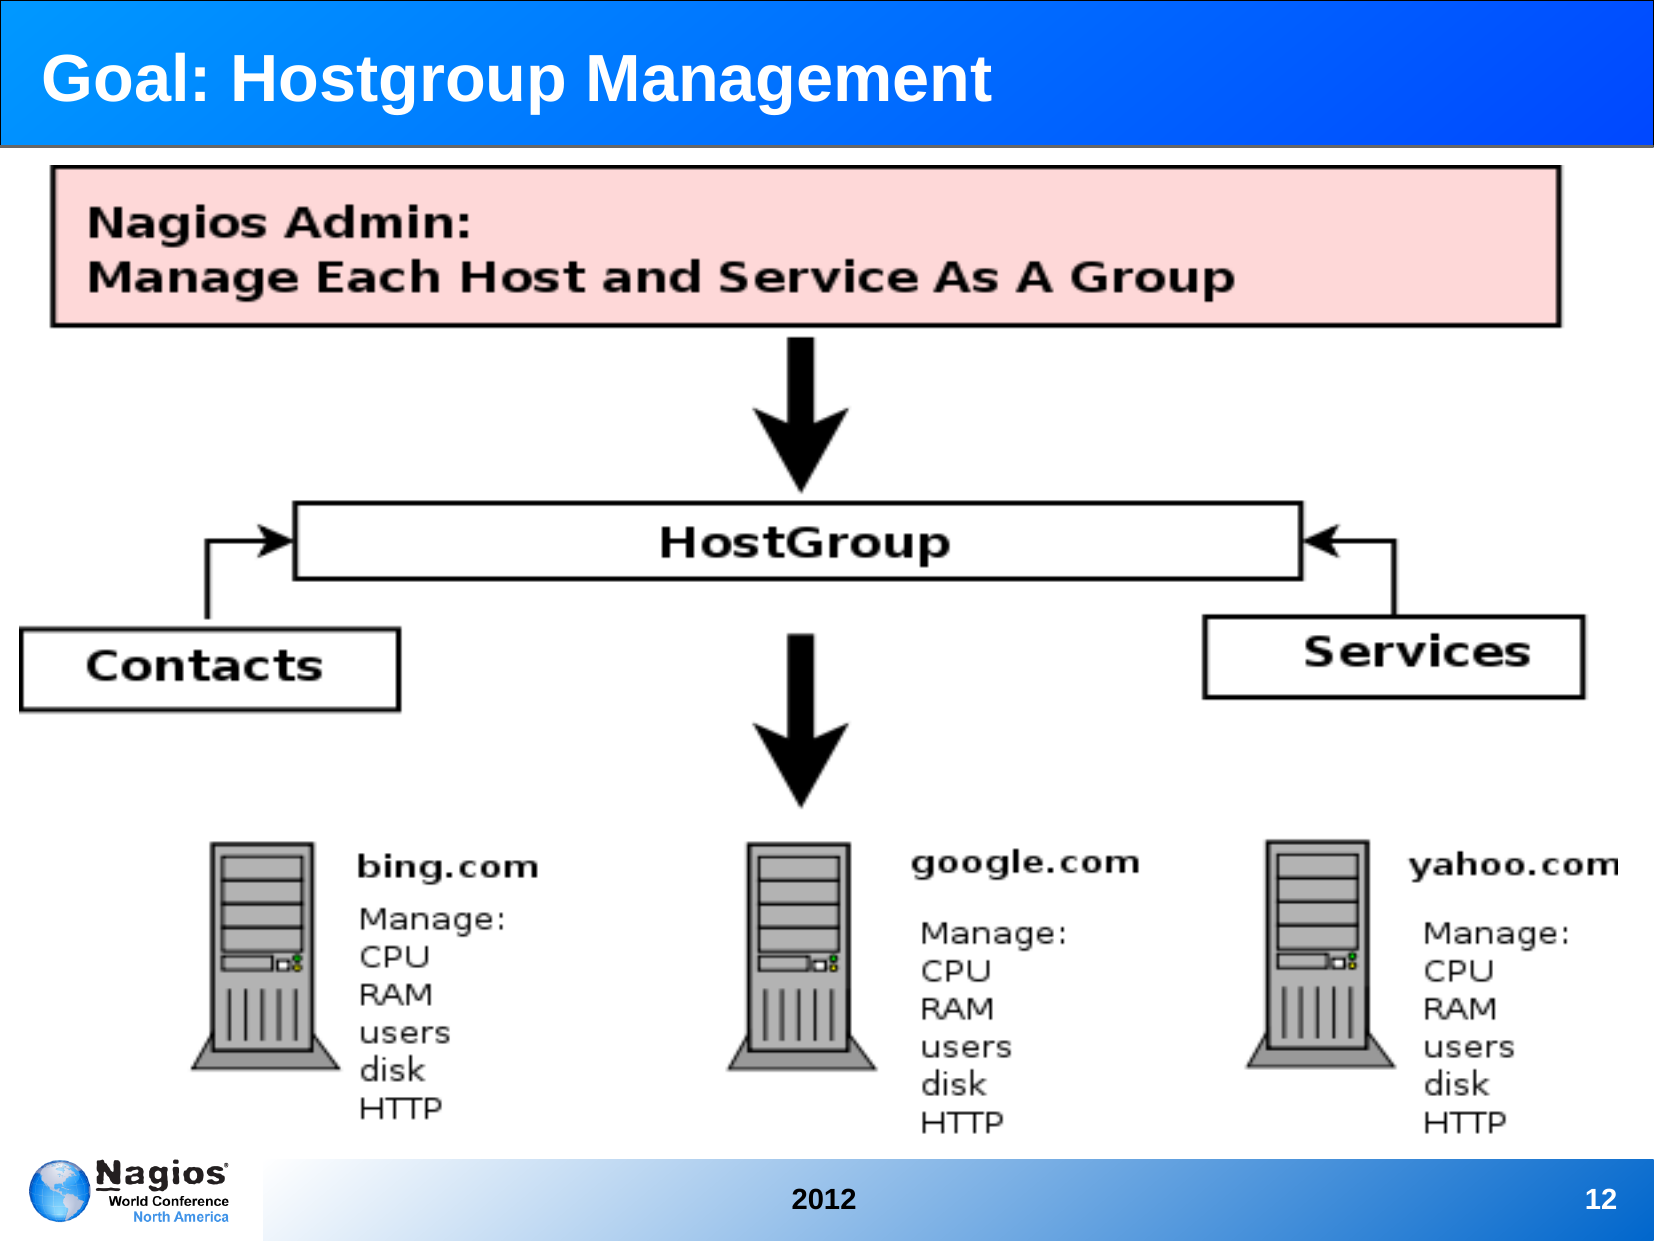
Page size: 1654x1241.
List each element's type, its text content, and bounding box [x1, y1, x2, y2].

picture [19, 165, 1618, 1141]
picture [29, 1159, 229, 1235]
title Goal: Hostgroup Management [41, 36, 1248, 120]
